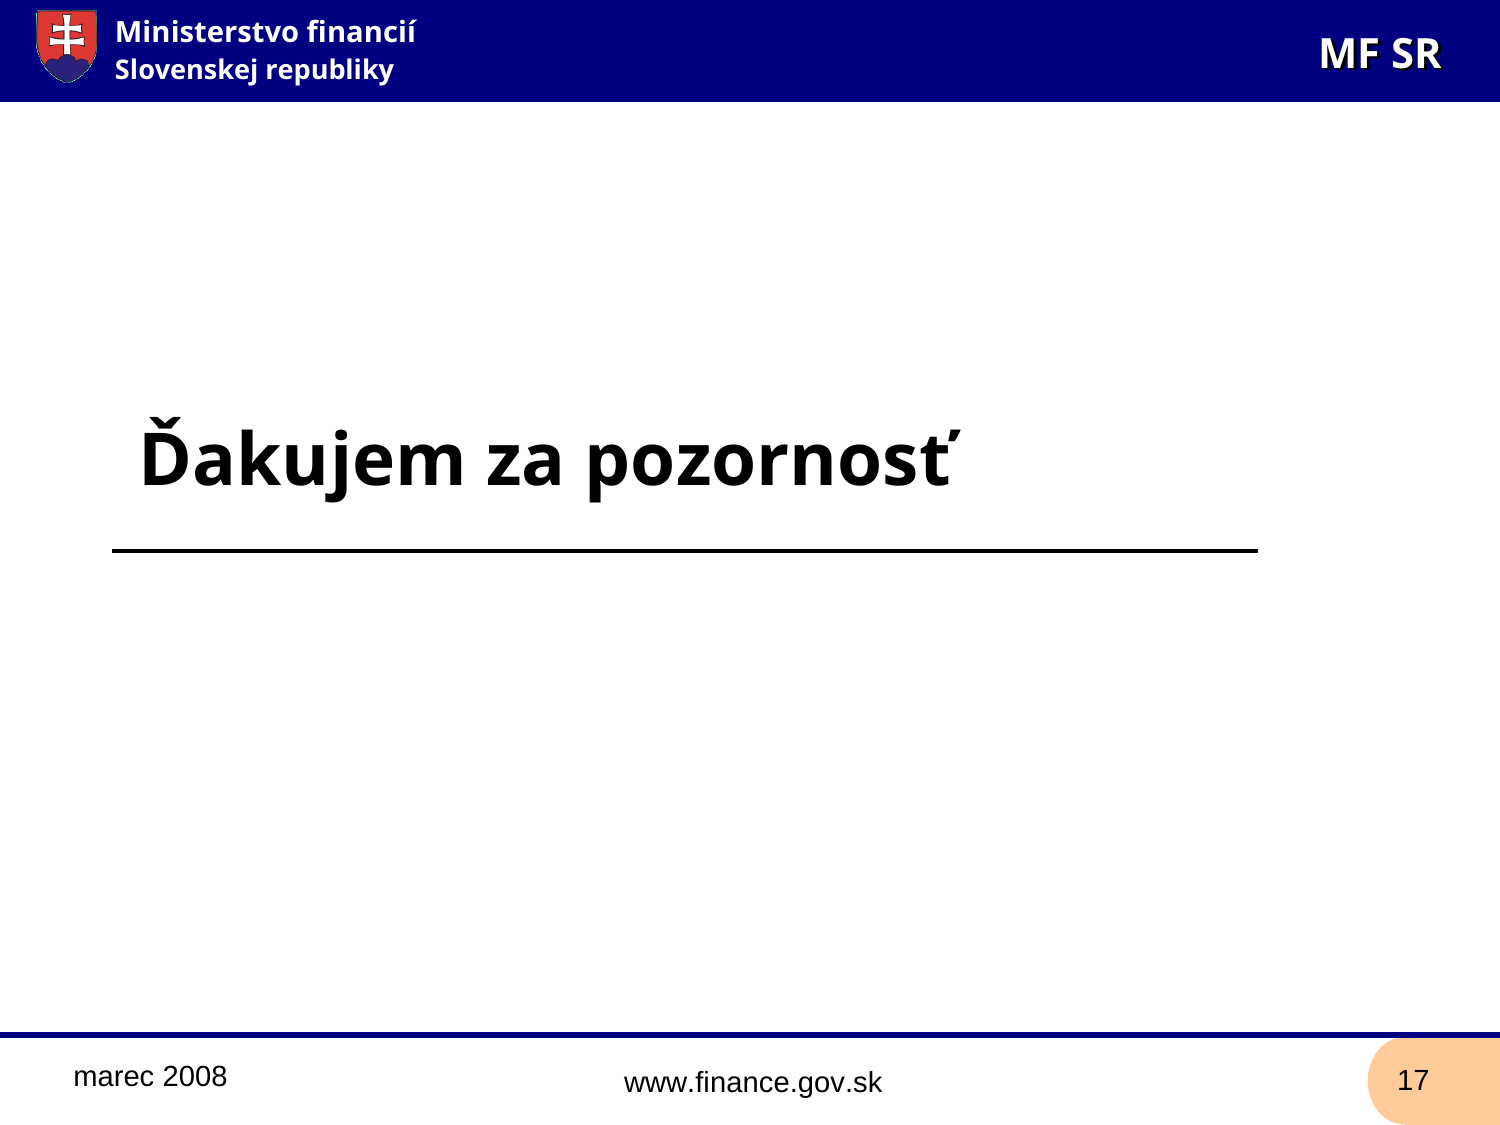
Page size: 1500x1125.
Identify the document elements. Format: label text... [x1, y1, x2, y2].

title Ďakujem za pozornosť [123, 397, 1474, 517]
